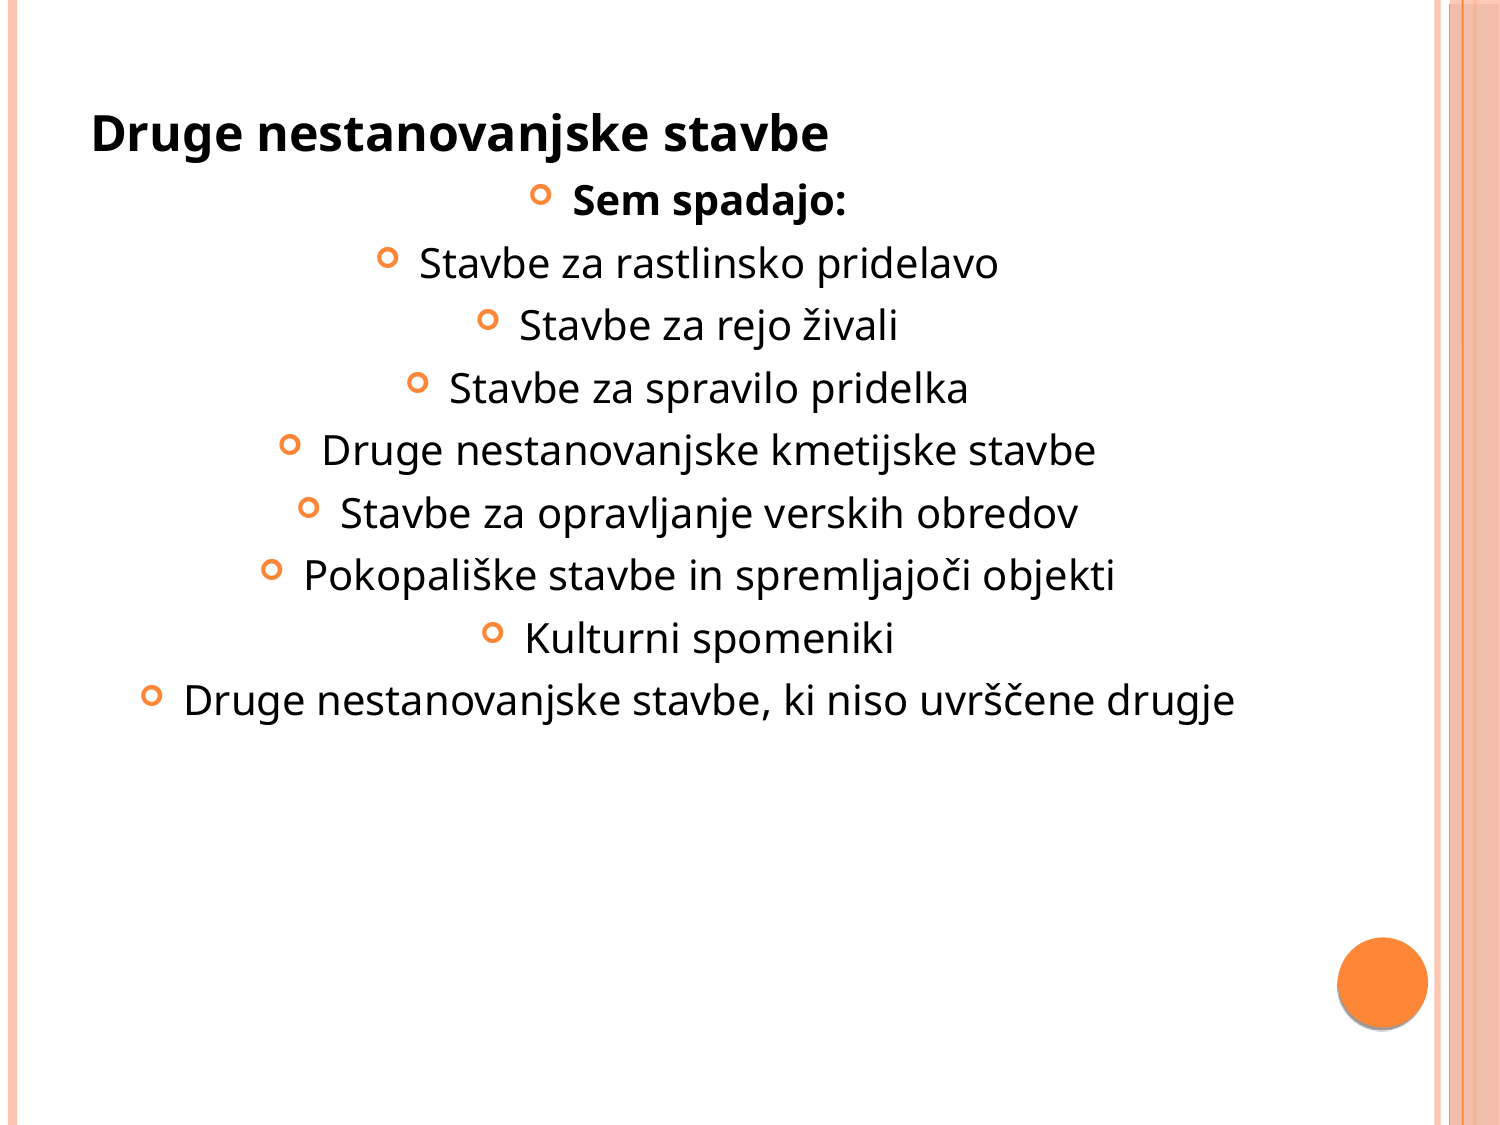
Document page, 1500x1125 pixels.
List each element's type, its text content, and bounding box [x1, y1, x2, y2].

list Druge nestanovanjske stavbe Sem spadajo: Stavbe za rastlinsko pridelavo Stavbe za rejo živali Stavbe za spravilo pridelka Druge nestanovanjske kmetijske stavbe Stavbe za opravljanje verskih obredov Pokopališke stavbe in spremljajoči objekti Kulturni spomeniki Druge nestanovanjske stavbe, ki niso uvrščene drugje [75, 93, 1300, 1062]
